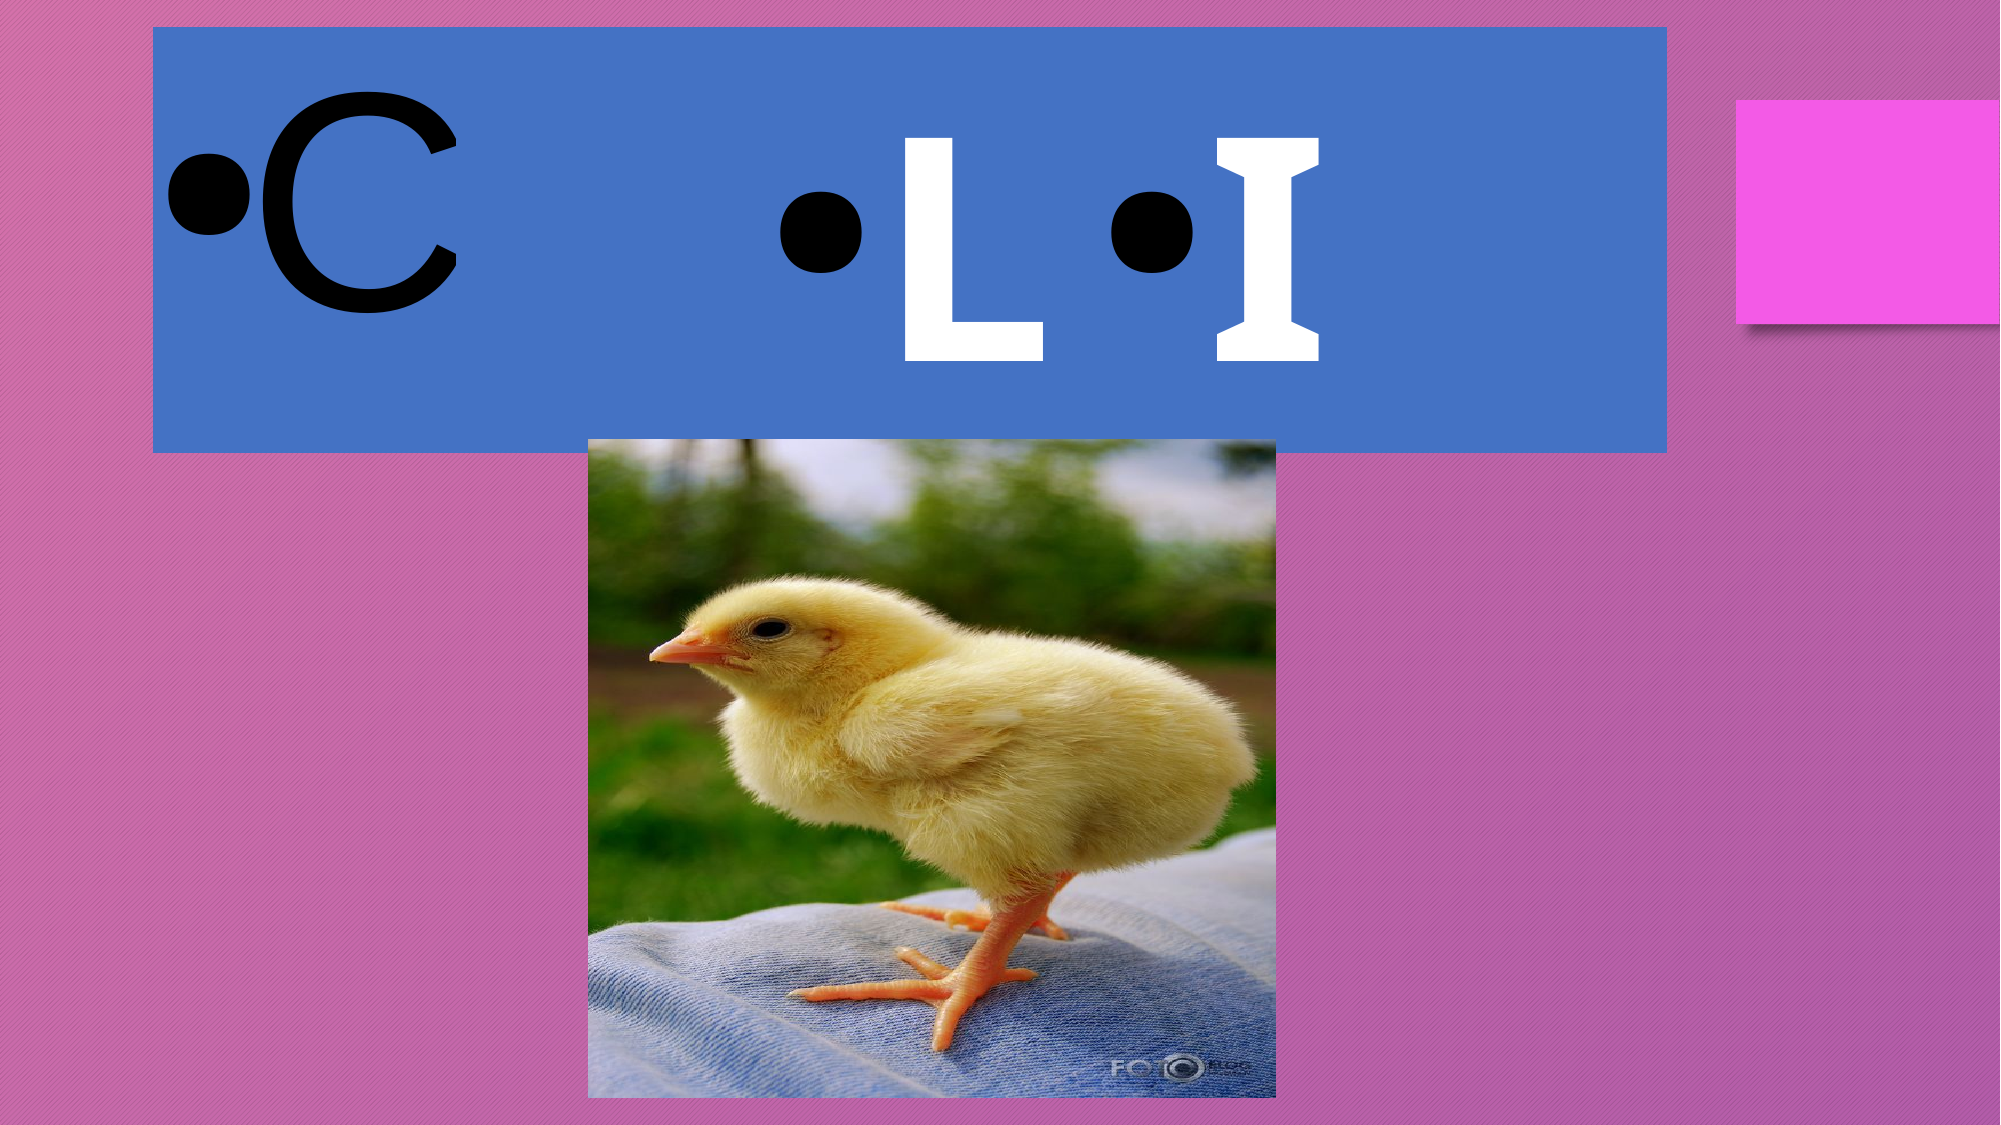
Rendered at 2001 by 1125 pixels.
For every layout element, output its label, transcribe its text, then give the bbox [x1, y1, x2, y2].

table_header L [759, 27, 1061, 439]
picture [588, 439, 1276, 1098]
table_header C [292, 116, 456, 289]
table_header [1364, 27, 1667, 453]
table_header [456, 27, 759, 453]
table_header C [153, 27, 456, 453]
table_header I [1061, 27, 1364, 453]
